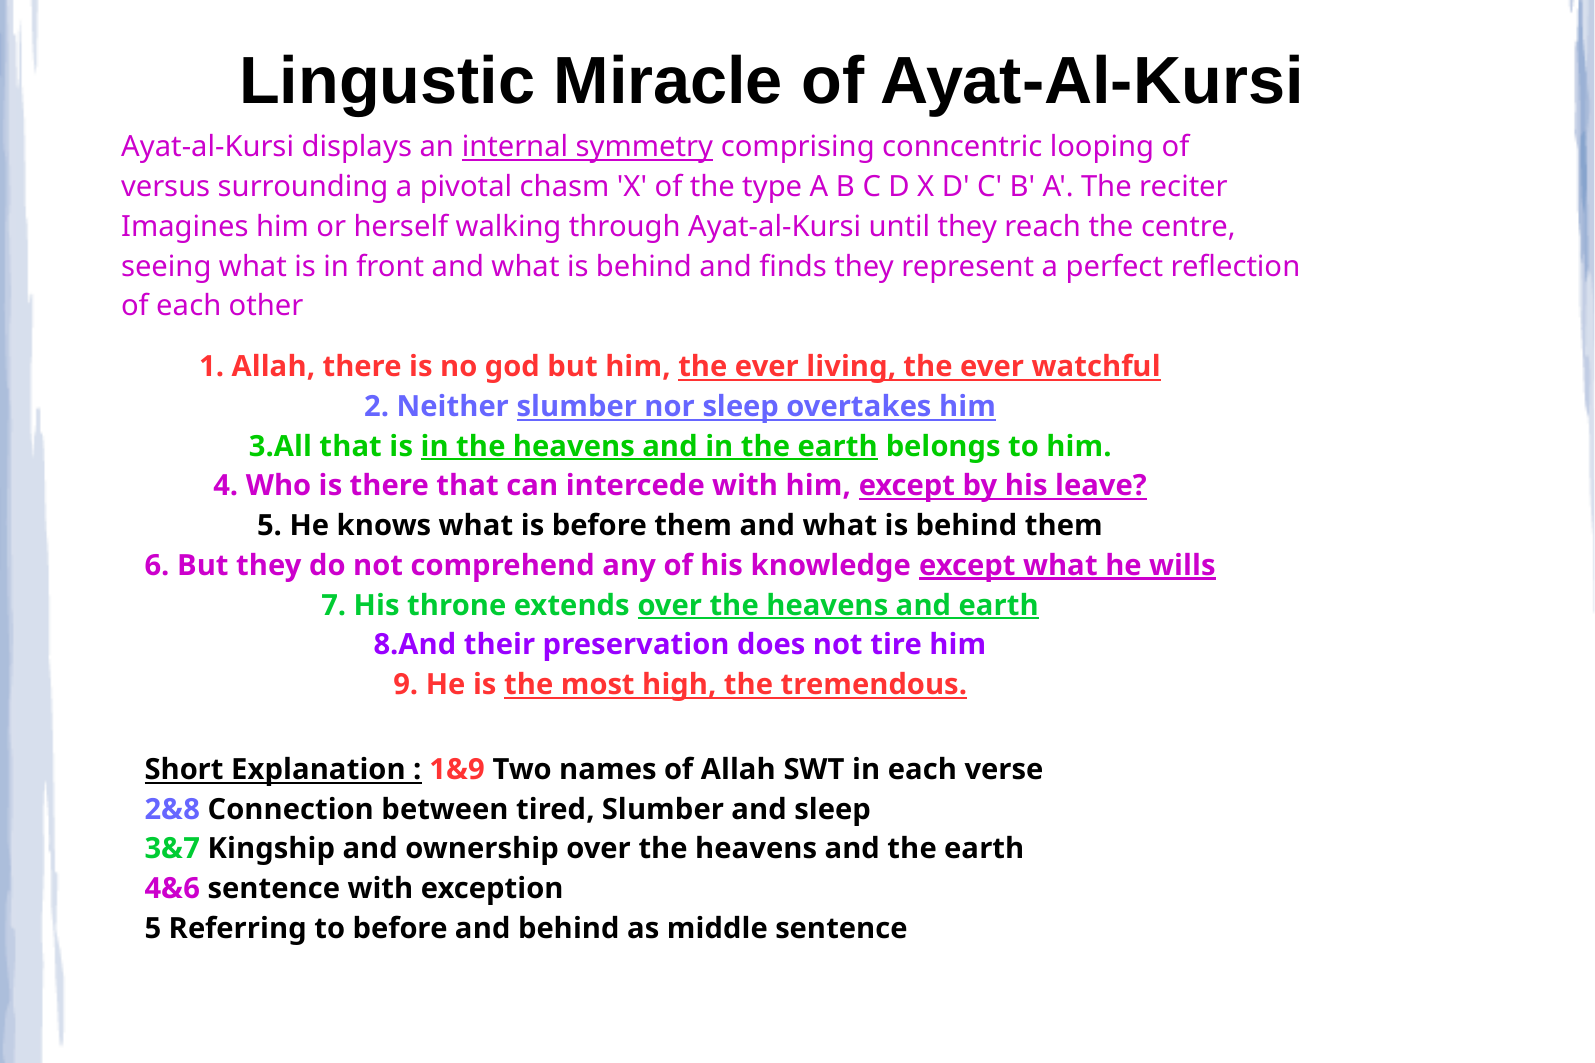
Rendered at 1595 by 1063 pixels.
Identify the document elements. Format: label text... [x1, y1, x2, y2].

text_box 1. Allah, there is no god but him, the ever living, the ever watchful 2. Neither slumber nor sleep overtakes him 3.All that is in the heavens and in the earth belongs to him. 4. Who is there that can intercede with him, except by his leave? 5. He knows what is before them and what is behind them 6. But they do not comprehend any of his knowledge except what he wills 7. His throne extends over the heavens and earth 8.And their preservation does not tire him 9. He is the most high, the tremendous. Short Explanation : 1&9 Two names of Allah SWT in each verse 2&8 Connection between tired, Slumber and sleep 3&7 Kingship and ownership over the heavens and the earth 4&6 sentence with exception 5 Referring to before and behind as middle sentence [129, 337, 1530, 978]
text_box Ayat-al-Kursi displays an internal symmetry comprising conncentric looping of versus surrounding a pivotal chasm 'X' of the type A B C D X D' C' B' A'. The reciter Imagines him or herself walking through Ayat-al-Kursi until they reach the centre, seeing what is in front and what is behind and finds they represent a perfect reflection of each other [106, 118, 1525, 340]
picture [0, 0, 1595, 1063]
text_box Lingustic Miracle of Ayat-Al-Kursi [224, 35, 1418, 118]
